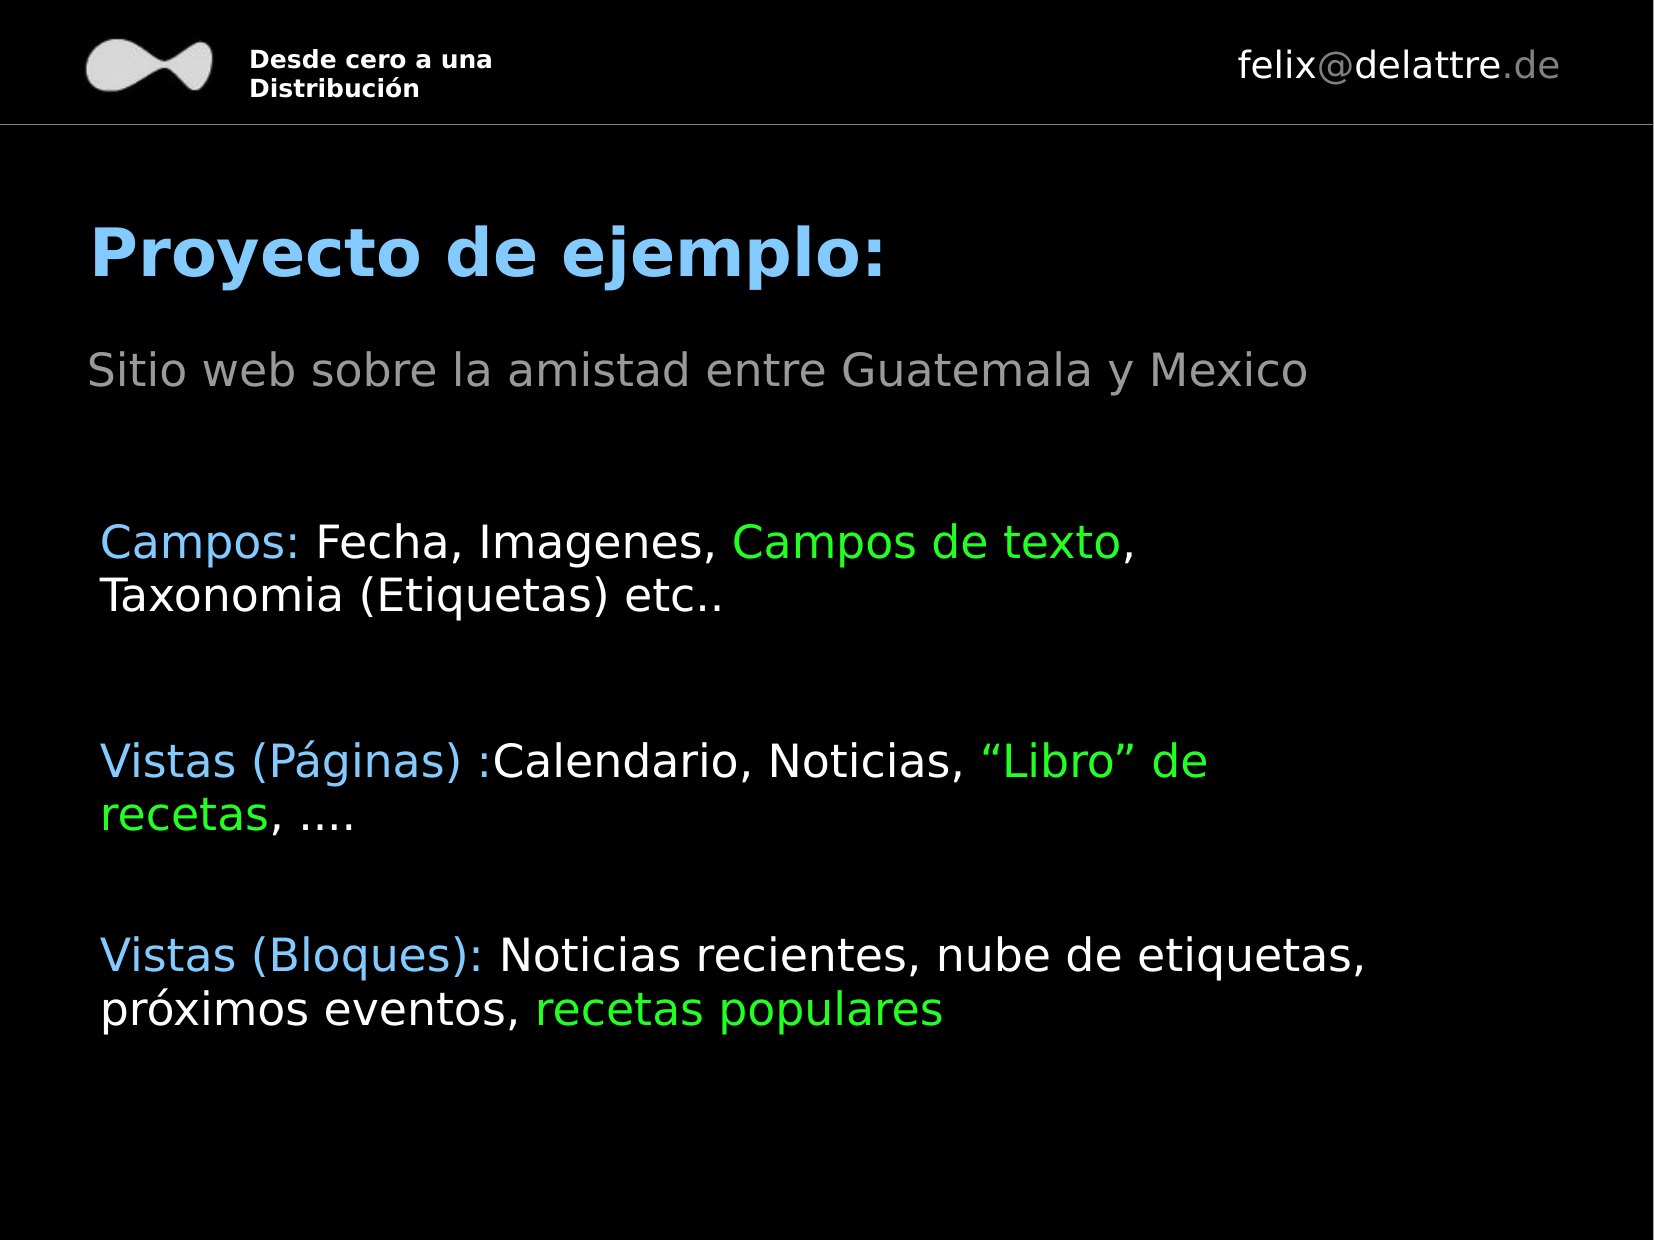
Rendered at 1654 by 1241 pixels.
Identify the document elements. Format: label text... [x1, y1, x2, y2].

text_box Campos: Fecha, Imagenes, Campos de texto, Taxonomia (Etiquetas) etc.. [76, 499, 1342, 639]
text_box Vistas (Bloques): Noticias recientes, nube de etiquetas, próximos eventos, recetas populares [76, 913, 1545, 1053]
text_box Vistas (Páginas) :Calendario, Noticias, “Libro” de recetas, .... [76, 718, 1293, 858]
text_box Sitio web sobre la amistad entre Guatemala y Mexico [63, 327, 1581, 414]
picture [62, 31, 229, 104]
text_box Proyecto de ejemplo: [65, 197, 913, 309]
